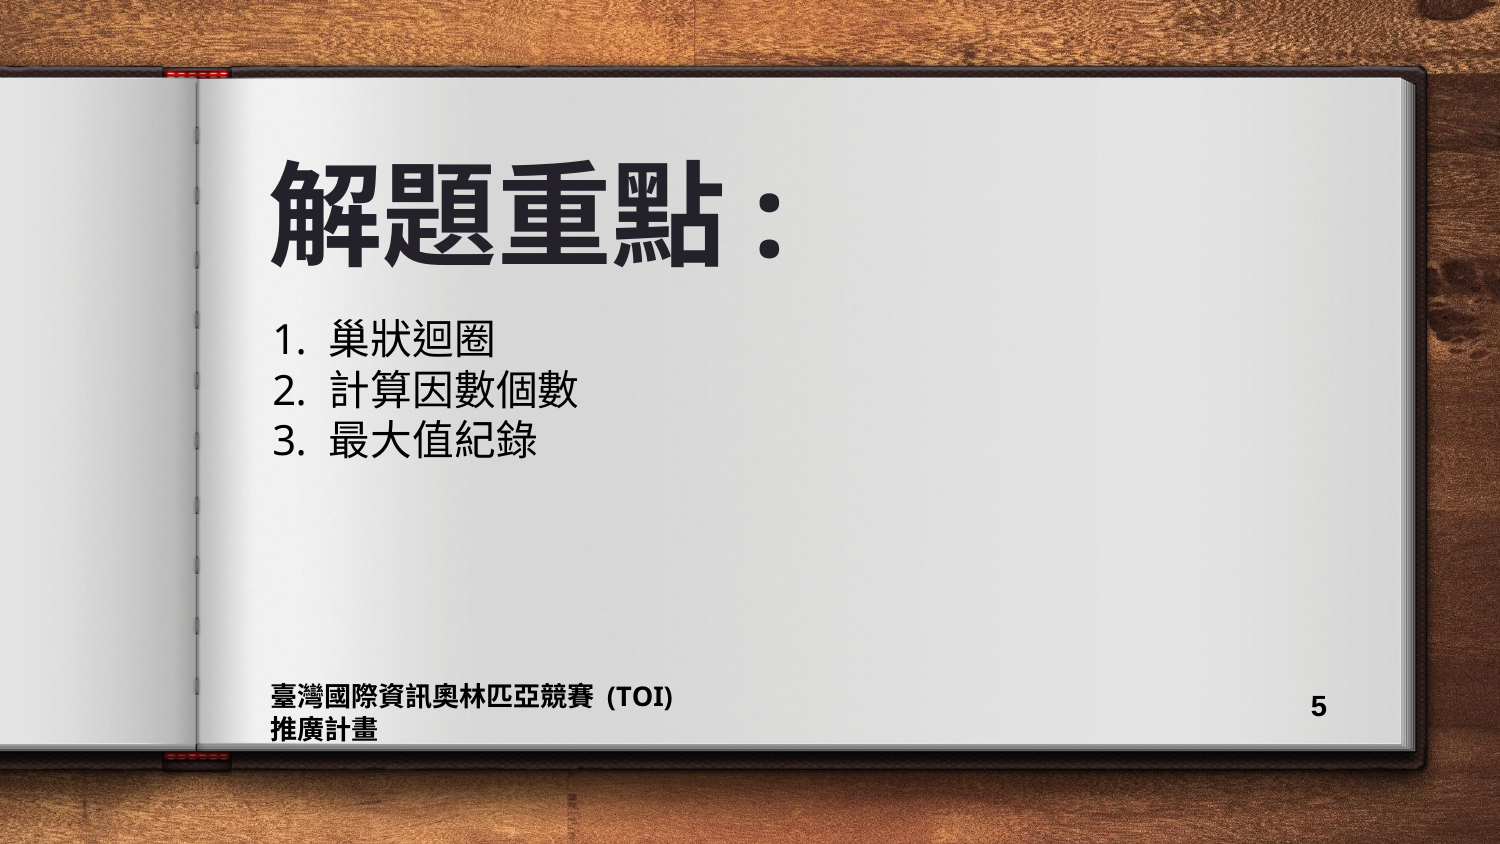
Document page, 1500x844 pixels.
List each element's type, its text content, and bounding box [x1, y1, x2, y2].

text_box 巢狀迴圈 計算因數個數 最大值紀錄 [257, 305, 1311, 473]
text_box 解題重點: [253, 105, 784, 296]
text_box 5 [1295, 672, 1386, 737]
